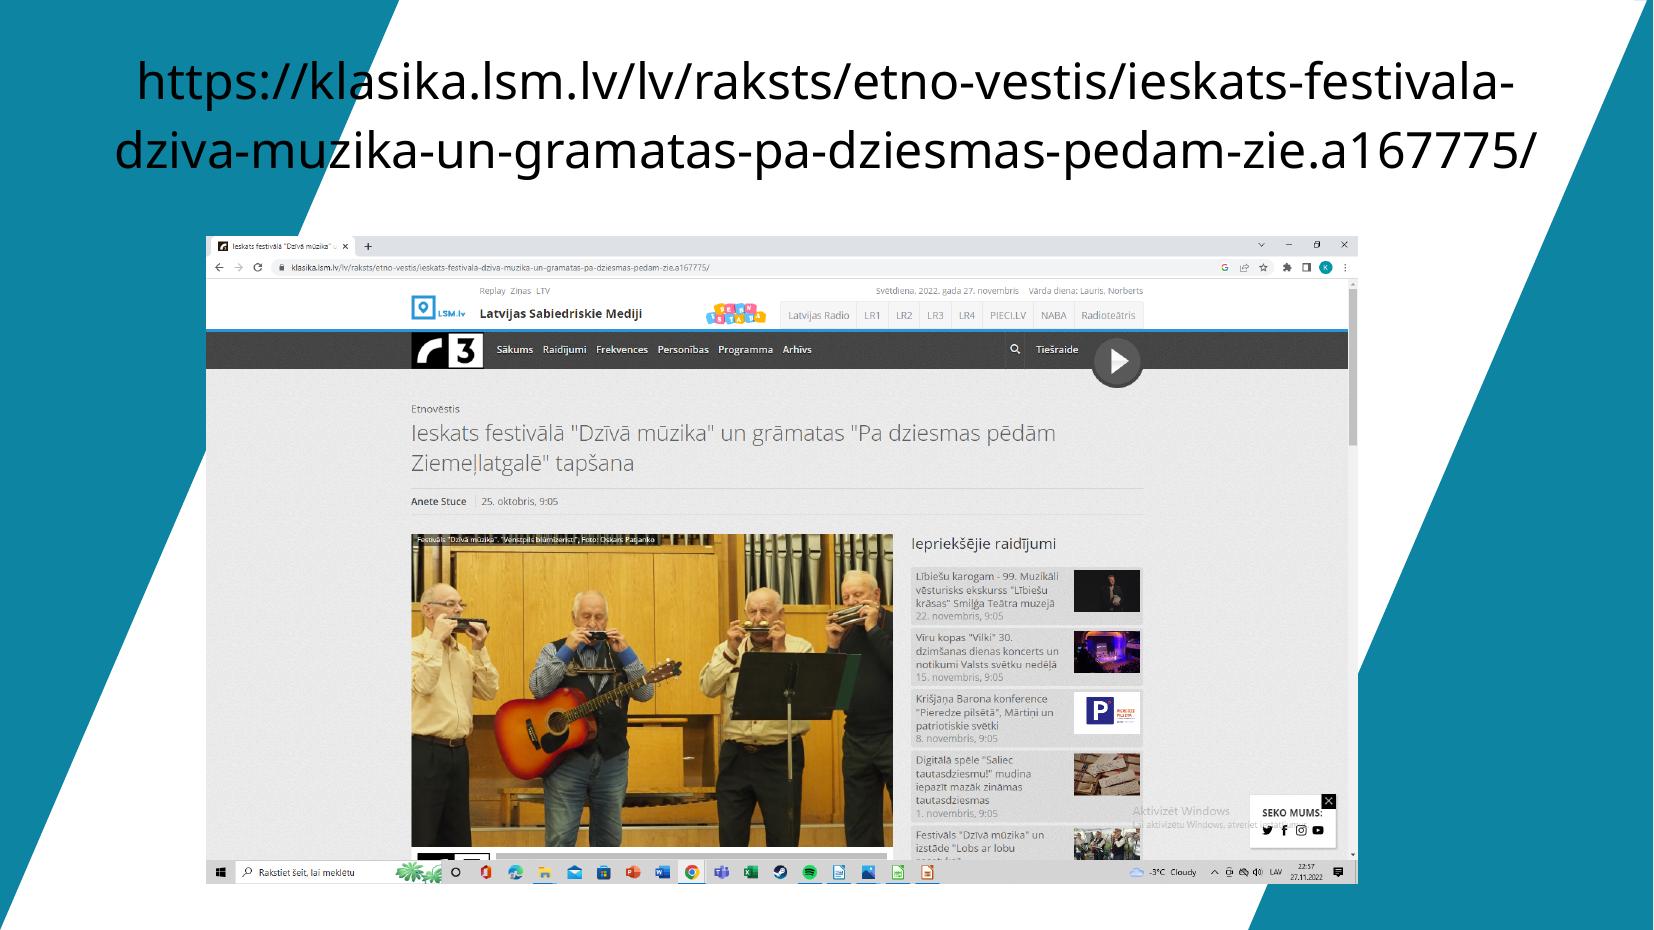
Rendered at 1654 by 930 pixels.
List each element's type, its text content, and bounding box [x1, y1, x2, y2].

picture [206, 236, 1358, 884]
title https://klasika.lsm.lv/lv/raksts/etno-vestis/ieskats-festivala-dziva-muzika-un-gramatas-pa-dziesmas-pedam-zie.a167775/ [82, 156, 1571, 193]
